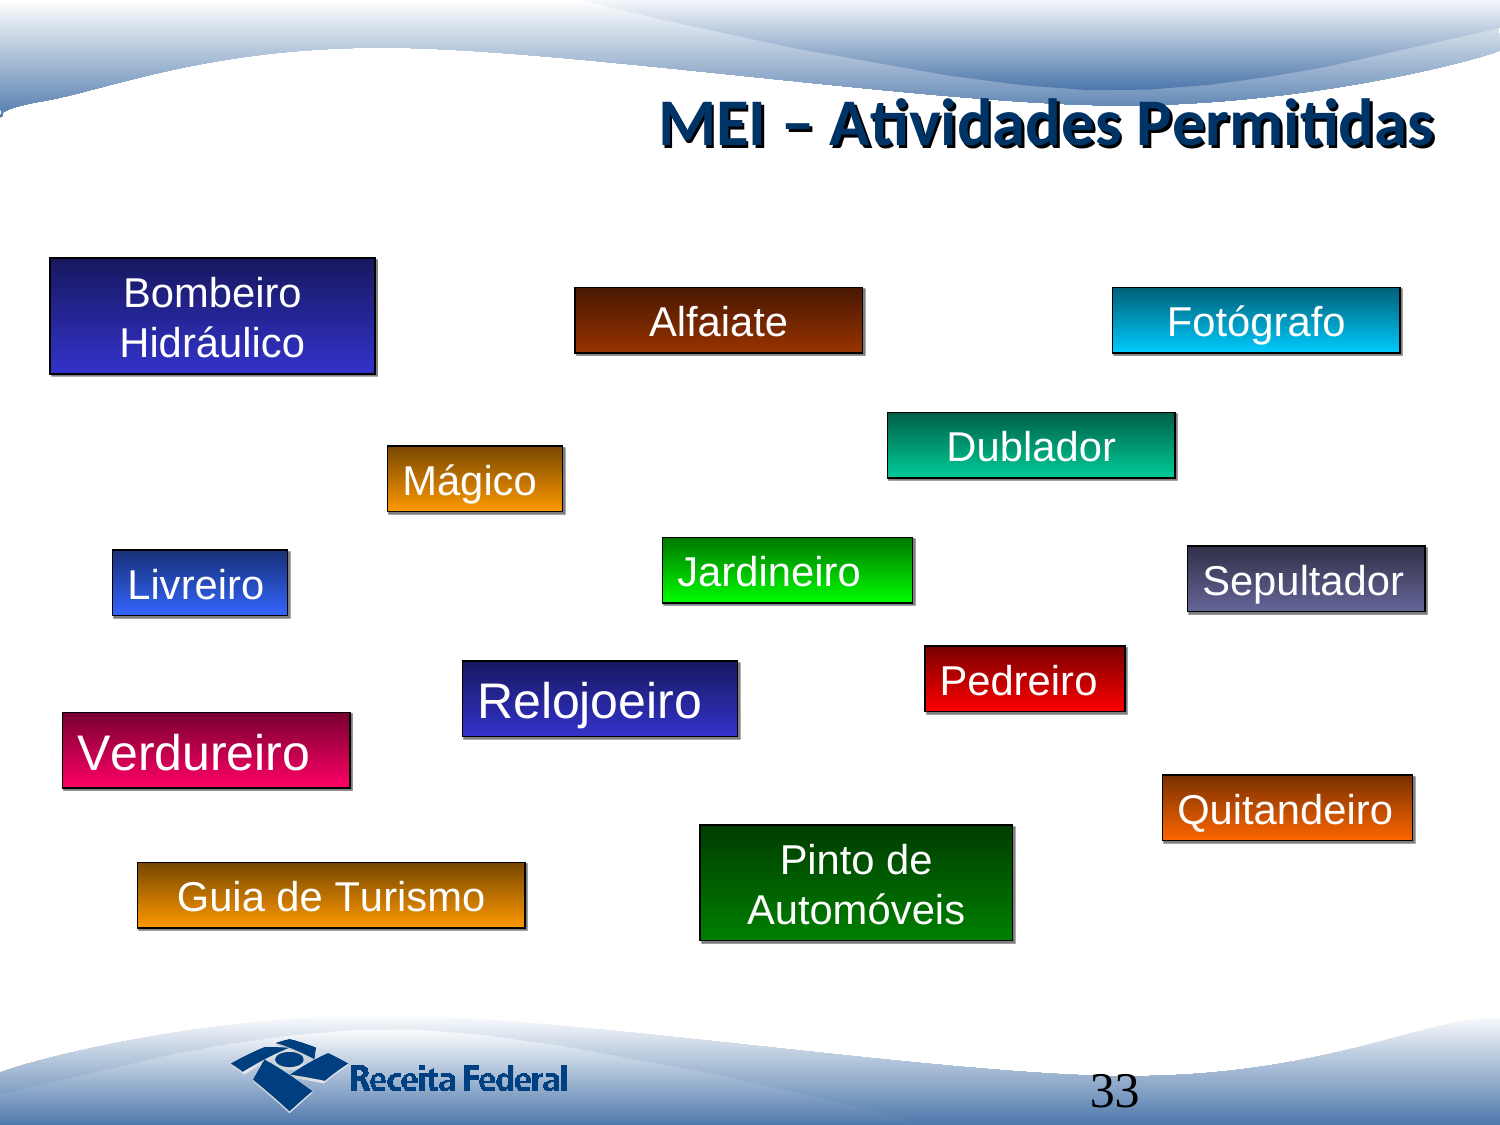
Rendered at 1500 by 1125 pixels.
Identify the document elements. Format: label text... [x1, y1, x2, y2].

text_box Relojoeiro [462, 660, 738, 737]
text_box Dublador [887, 412, 1176, 478]
text_box Alfaiate [575, 287, 863, 353]
text_box Pedreiro [924, 645, 1126, 712]
text_box Quitandeiro [1162, 774, 1413, 841]
text_box Sepultador [1187, 545, 1426, 612]
text_box Fotógrafo [1112, 287, 1401, 353]
text_box Jardineiro [662, 537, 913, 604]
title MEI – Atividades Permitidas [62, 24, 1450, 213]
text_box Pinto de Automóveis [699, 824, 1013, 941]
text_box Verdureiro [62, 712, 351, 788]
picture [229, 1037, 575, 1117]
text_box Mágico [387, 445, 563, 512]
text_box Livreiro [112, 549, 288, 616]
text_box Bombeiro Hidráulico [49, 258, 376, 374]
text_box Guia de Turismo [137, 862, 526, 928]
